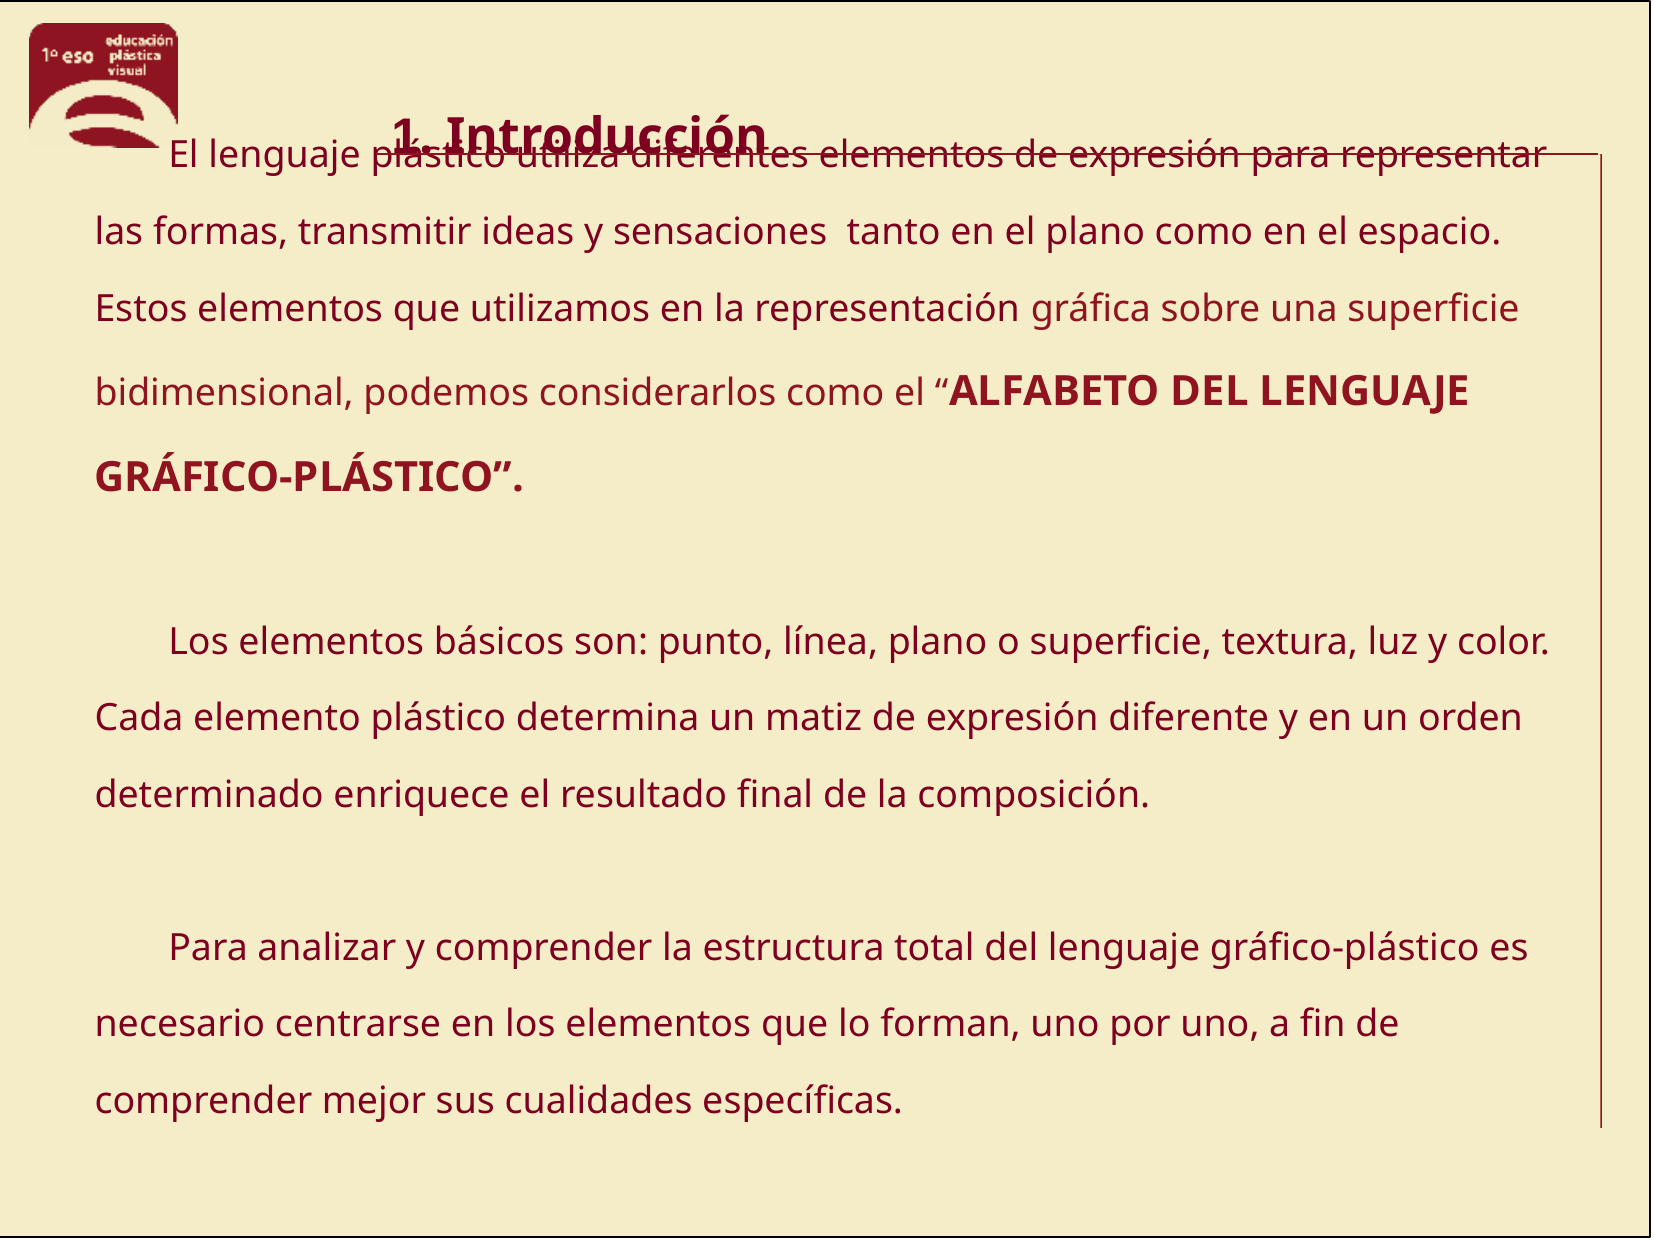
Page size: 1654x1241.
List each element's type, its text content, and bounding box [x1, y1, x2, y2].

picture [0, 0, 1654, 1241]
text_box 1. Introducción [391, 86, 845, 148]
text_box El lenguaje plástico utiliza diferentes elementos de expresión para representar las formas, transmitir ideas y sensaciones tanto en el plano como en el espacio. Estos elementos que utilizamos en la representación gráfica sobre una superficie bidimensional, podemos considerarlos como el “ALFABETO DEL LENGUAJE GRÁFICO-PLÁSTICO”. Los elementos básicos son: punto, línea, plano o superficie, textura, luz y color. Cada elemento plástico determina un matiz de expresión diferente y en un orden determinado enriquece el resultado final de la composición. Para analizar y comprender la estructura total del lenguaje gráfico-plástico es necesario centrarse en los elementos que lo forman, uno por uno, a fin de comprender mejor sus cualidades específicas. [94, 168, 1593, 1050]
